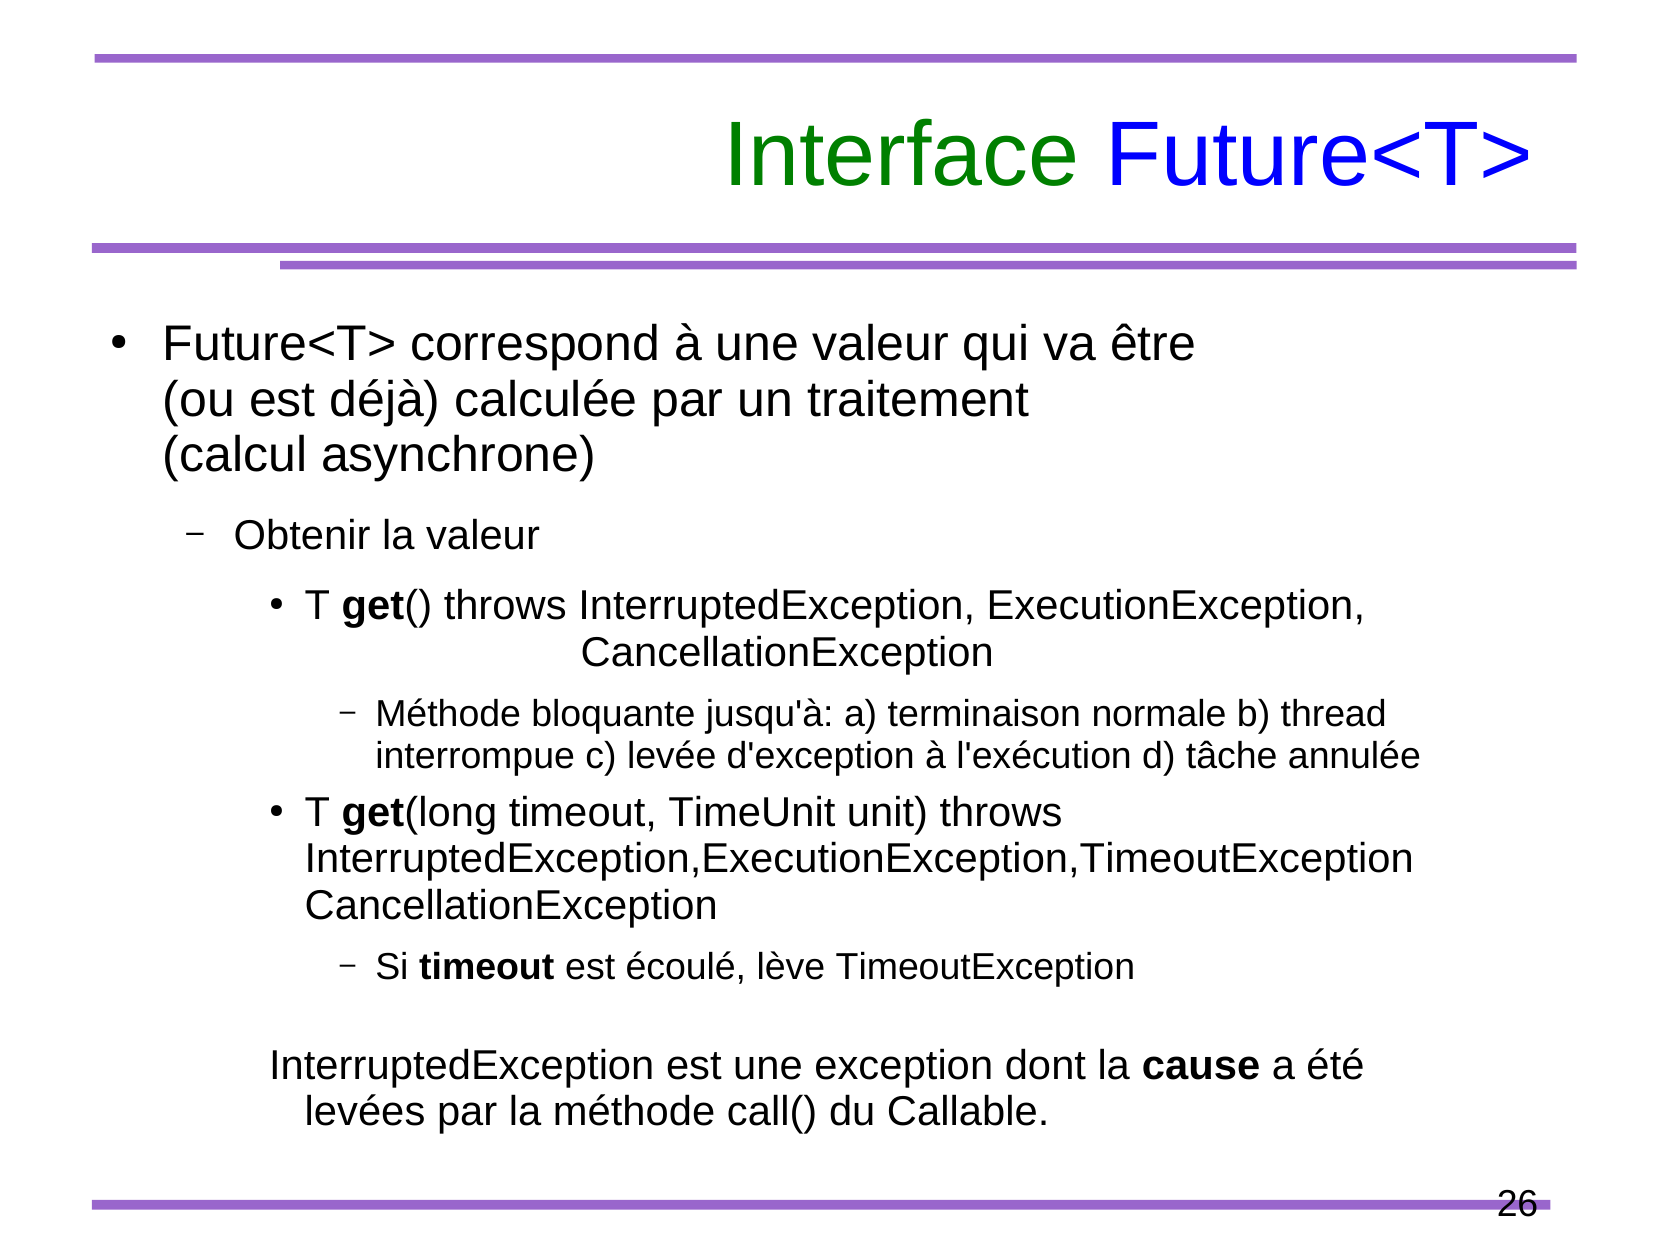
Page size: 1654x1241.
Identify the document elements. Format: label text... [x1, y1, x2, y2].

title Interface Future<T> [121, 49, 1534, 257]
list Future<T> correspond à une valeur qui va être (ou est déjà) calculée par un traitement (calcul asynchrone) Obtenir la valeur T get() throws InterruptedException, ExecutionException, CancellationException Méthode bloquante jusqu'à: a) terminaison normale b) thread interrompue c) levée d'exception à l'exécution d) tâche annulée T get(long timeout, TimeUnit unit) throws InterruptedException,ExecutionException,TimeoutException CancellationException Si timeout est écoulé, lève TimeoutException InterruptedException est une exception dont la cause a été levées par la méthode call() du Callable. [92, 315, 1563, 1135]
